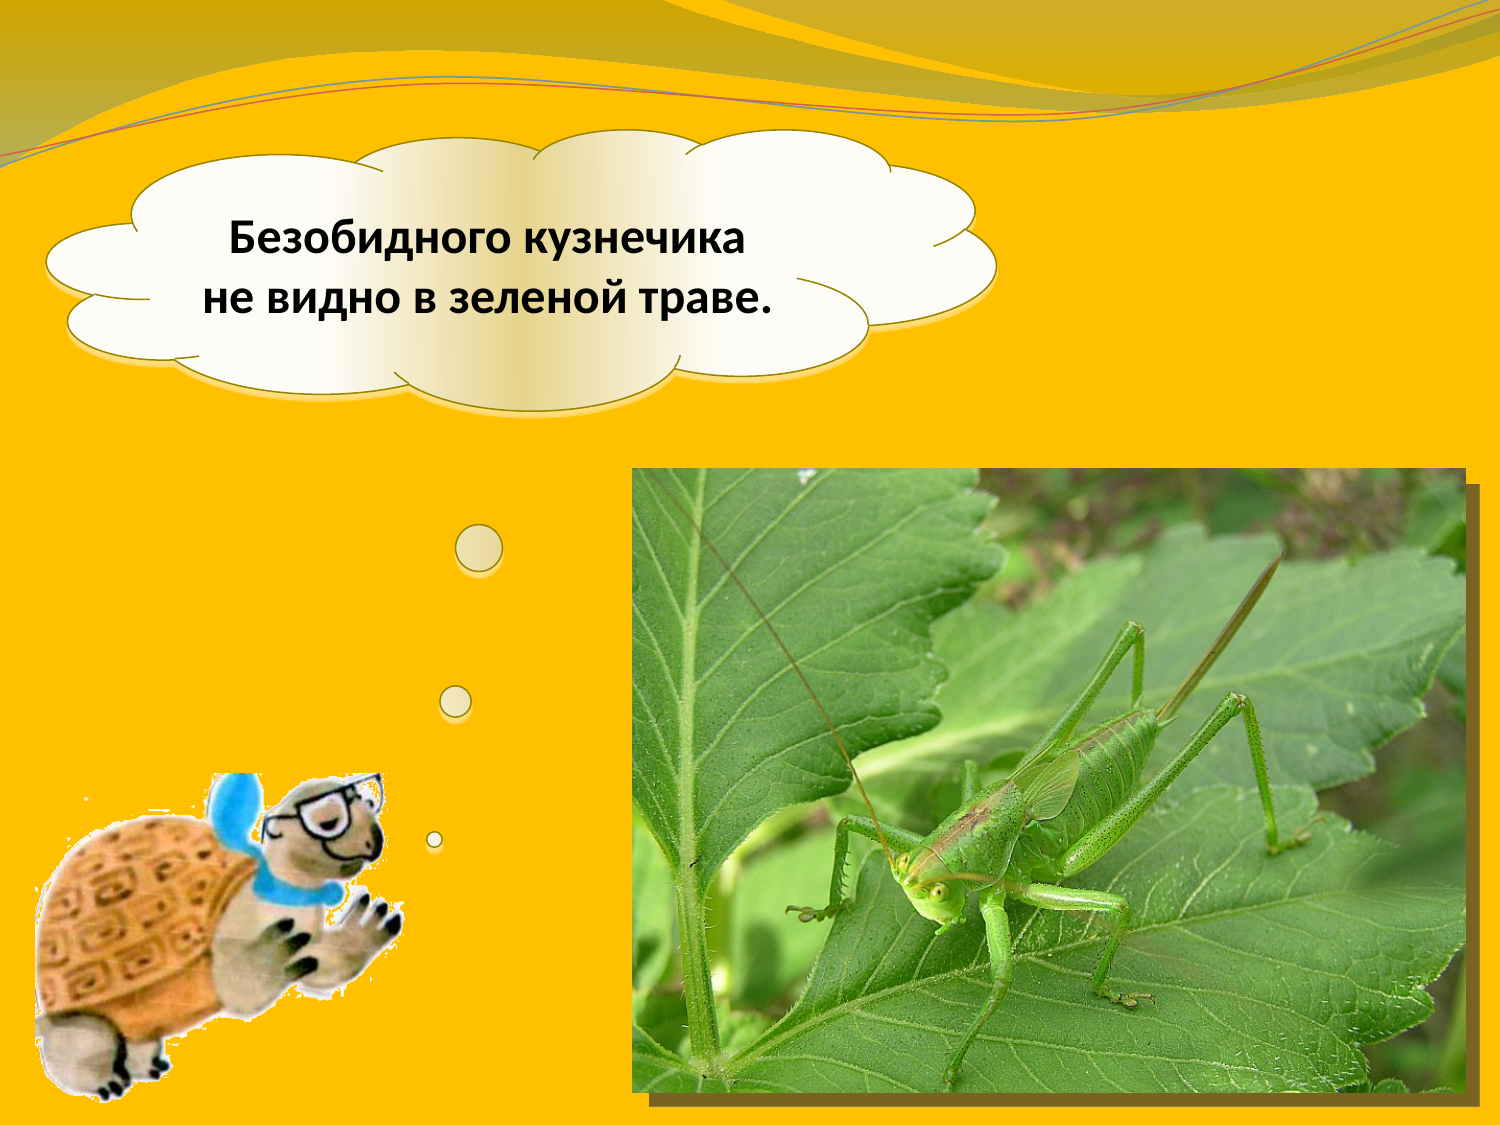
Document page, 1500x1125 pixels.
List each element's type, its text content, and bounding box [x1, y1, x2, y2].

picture [35, 773, 411, 1110]
text_box Безобидного кузнечика не видно в зеленой траве. [455, 524, 503, 572]
text_box Безобидного кузнечика не видно в зеленой траве. [46, 129, 997, 412]
picture [632, 468, 1466, 1093]
text_box Безобидного кузнечика не видно в зеленой траве. [439, 685, 472, 718]
